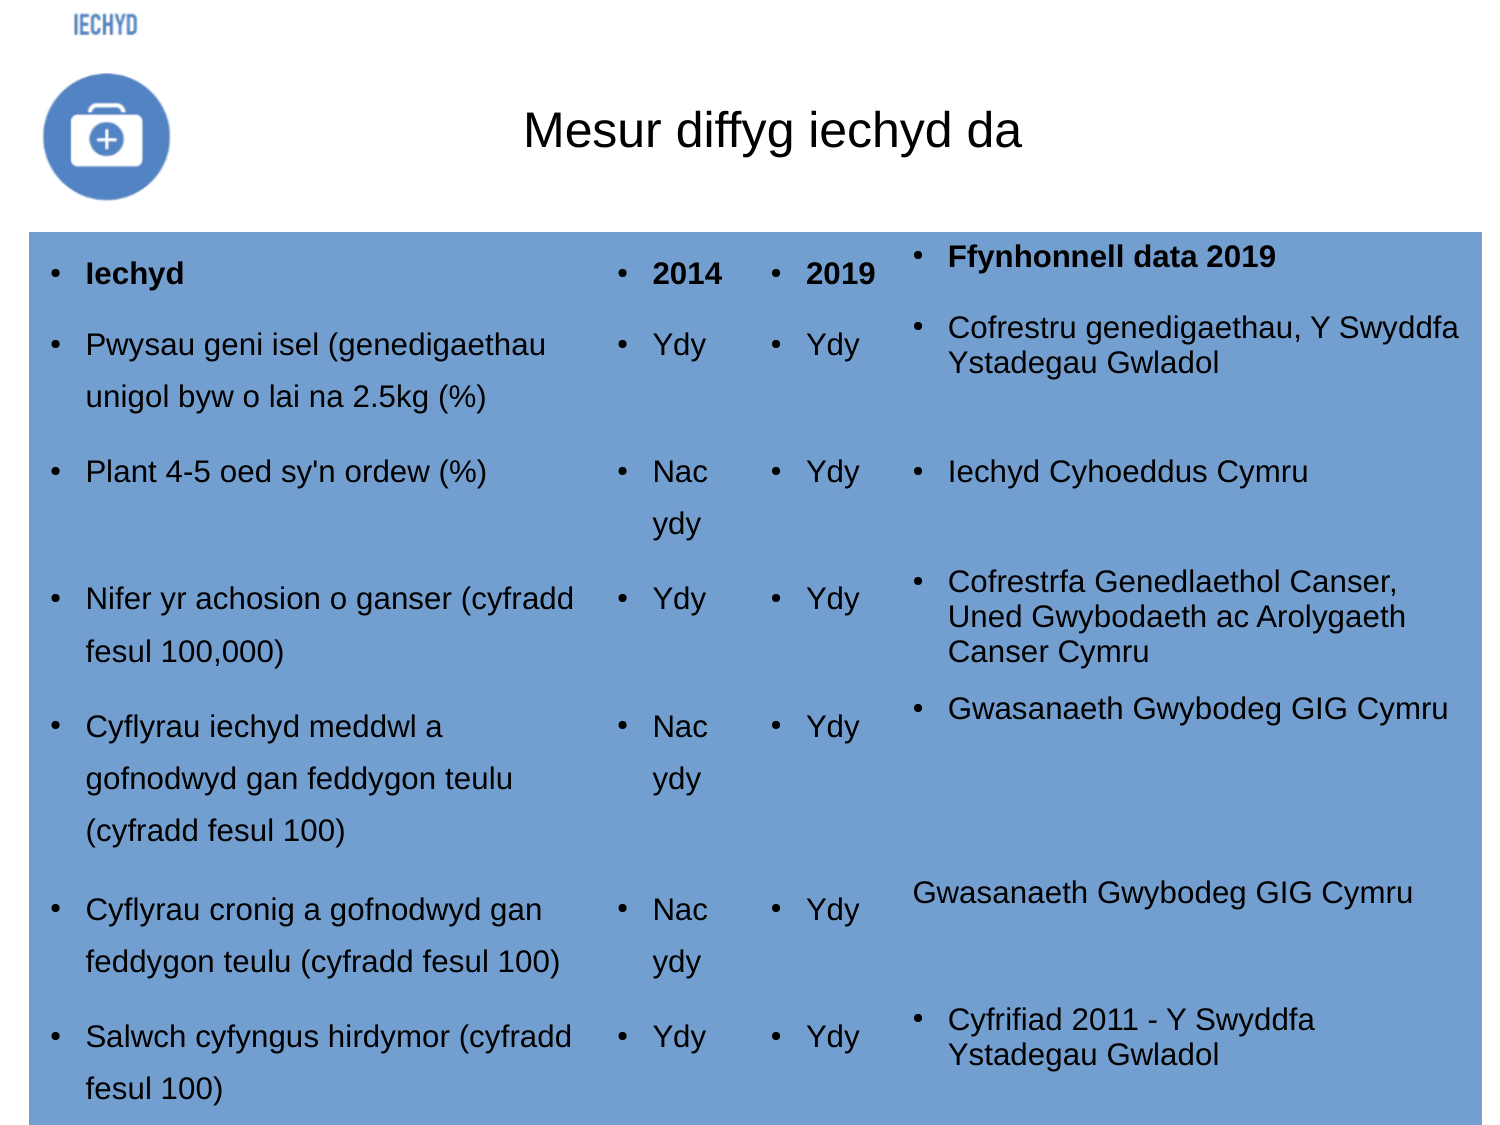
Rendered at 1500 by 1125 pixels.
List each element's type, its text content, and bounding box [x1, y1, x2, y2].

table_cell Cofrestrfa Genedlaethol Canser, Uned Gwybodaeth ac Arolygaeth Canser Cymru [892, 557, 1482, 684]
table_cell Pwysau geni isel (genedigaethau unigol byw o lai na 2.5kg (%) [29, 303, 596, 430]
table_cell Cyflyrau cronig a gofnodwyd gan feddygon teulu (cyfradd fesul 100) [29, 867, 596, 995]
table_cell Gwasanaeth Gwybodeg GIG Cymru [892, 684, 1482, 867]
table_cell Ydy [596, 303, 750, 430]
table_cell Nifer yr achosion o ganser (cyfradd fesul 100,000) [29, 557, 596, 684]
table_cell Ydy [750, 684, 892, 867]
table_cell Ydy [750, 867, 892, 995]
table_cell Iechyd Cyhoeddus Cymru [892, 430, 1482, 557]
table_cell Ydy [750, 557, 892, 684]
table_cell Ydy [750, 995, 892, 1122]
table_cell Gwasanaeth Gwybodeg GIG Cymru [892, 867, 1482, 995]
text_box Mesur diffyg iechyd da [305, 90, 1240, 165]
table_cell Cofrestru genedigaethau, Y Swyddfa Ystadegau Gwladol [892, 303, 1482, 430]
table_cell Ydy [750, 303, 892, 430]
picture [29, 3, 178, 213]
table_cell Cyflyrau iechyd meddwl a gofnodwyd gan feddygon teulu (cyfradd fesul 100) [29, 684, 596, 867]
table_cell Nac ydy [596, 684, 750, 867]
table_cell Plant 4-5 oed sy'n ordew (%) [29, 430, 596, 557]
table_cell Nac ydy [596, 867, 750, 995]
table_header Iechyd [29, 232, 596, 303]
table_cell Salwch cyfyngus hirdymor (cyfradd fesul 100) [29, 995, 596, 1122]
table_header 2014 [596, 232, 750, 303]
table_cell Ydy [596, 995, 750, 1122]
table_header 2019 [750, 232, 892, 303]
table_cell Ydy [596, 557, 750, 684]
table_cell Cyfrifiad 2011 - Y Swyddfa Ystadegau Gwladol [892, 995, 1482, 1122]
table_header Ffynhonnell data 2019 [892, 232, 1482, 303]
table_cell Nac ydy [596, 430, 750, 557]
table_cell Ydy [750, 430, 892, 557]
